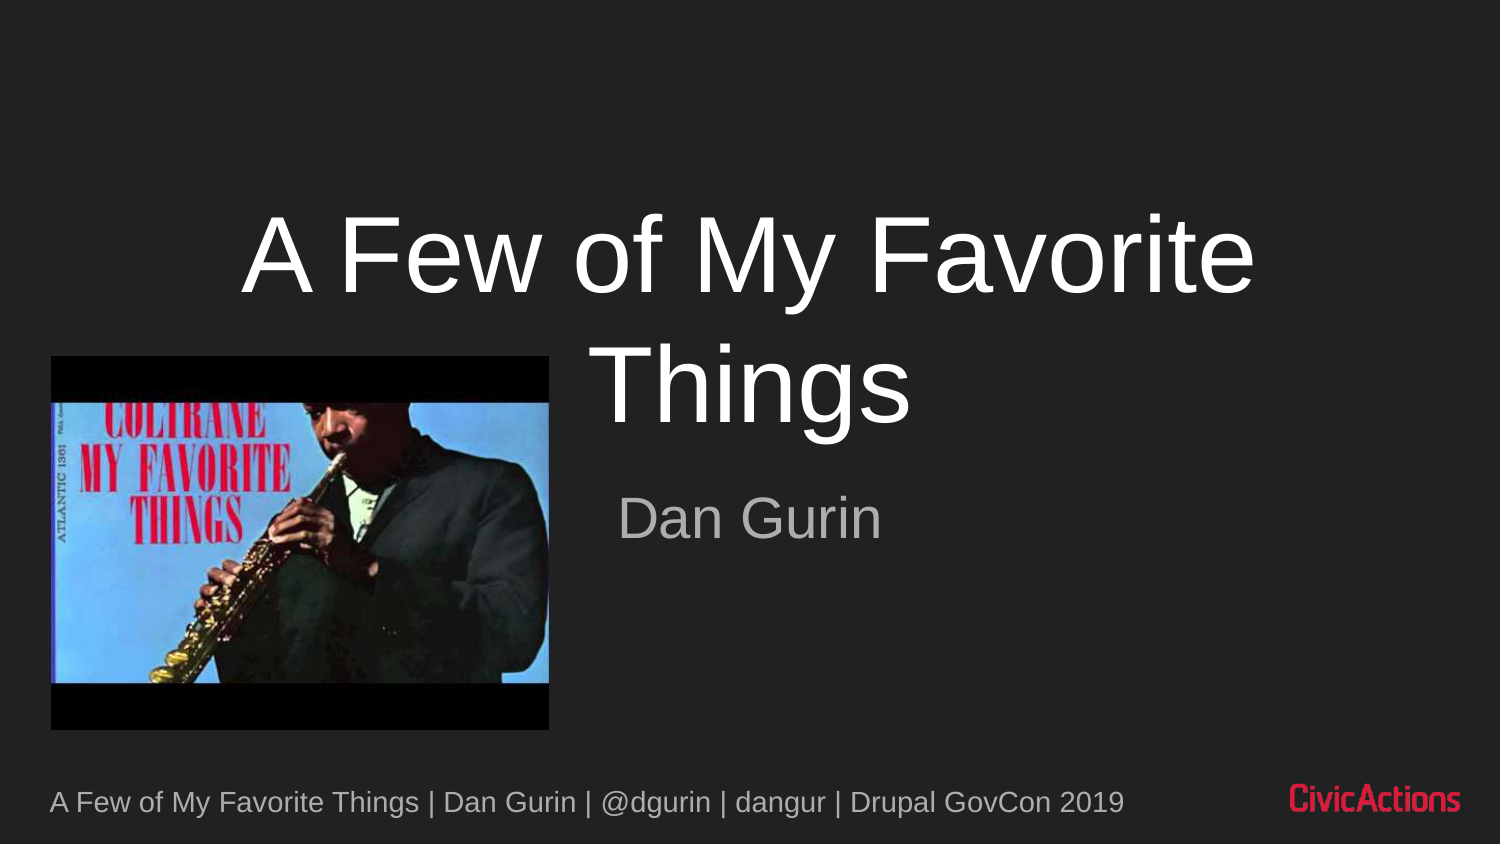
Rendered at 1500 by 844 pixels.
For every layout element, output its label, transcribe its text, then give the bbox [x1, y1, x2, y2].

subtitle Dan Gurin [51, 464, 1449, 595]
title A Few of My Favorite Things [51, 122, 1449, 459]
picture [51, 595, 549, 730]
picture [51, 459, 549, 464]
picture [1290, 783, 1460, 812]
